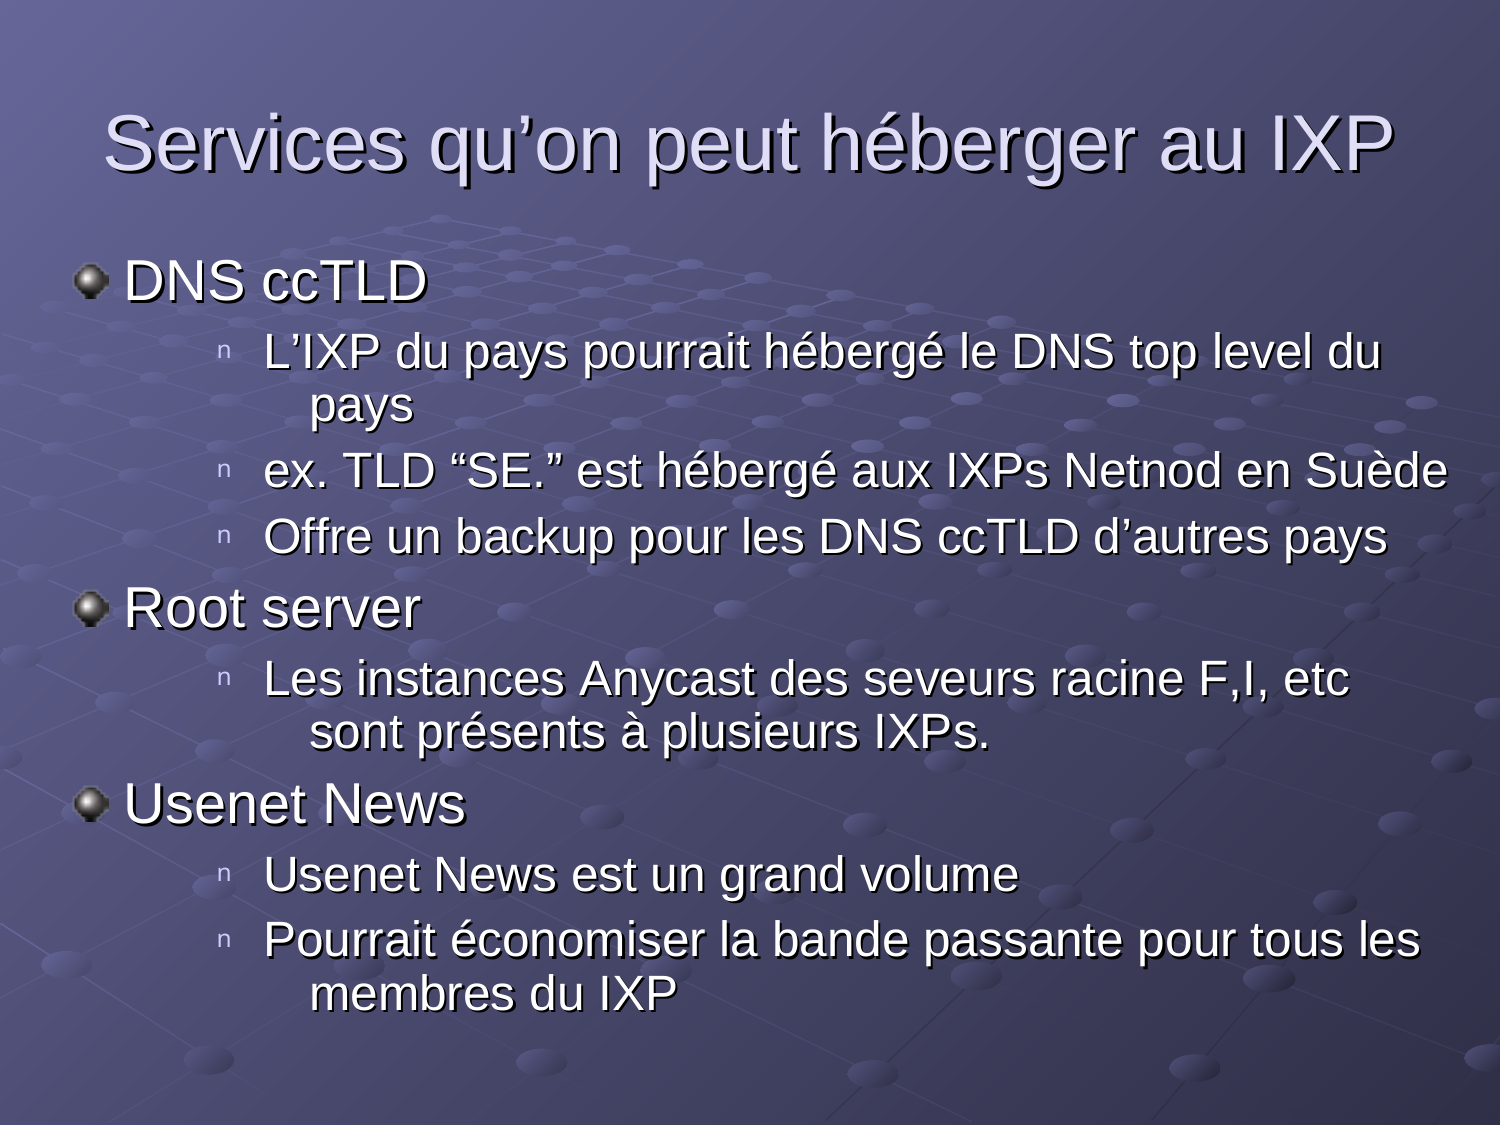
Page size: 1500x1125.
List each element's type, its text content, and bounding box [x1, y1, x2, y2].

list DNS ccTLD L’IXP du pays pourrait hébergé le DNS top level du pays ex. TLD “SE.” est hébergé aux IXPs Netnod en Suède Offre un backup pour les DNS ccTLD d’autres pays Root server Les instances Anycast des seveurs racine F,I, etc sont présents à plusieurs IXPs. Usenet News Usenet News est un grand volume Pourrait économiser la bande passante pour tous les membres du IXP [53, 243, 1471, 1047]
title Services qu’on peut héberger au IXP [75, 45, 1426, 233]
